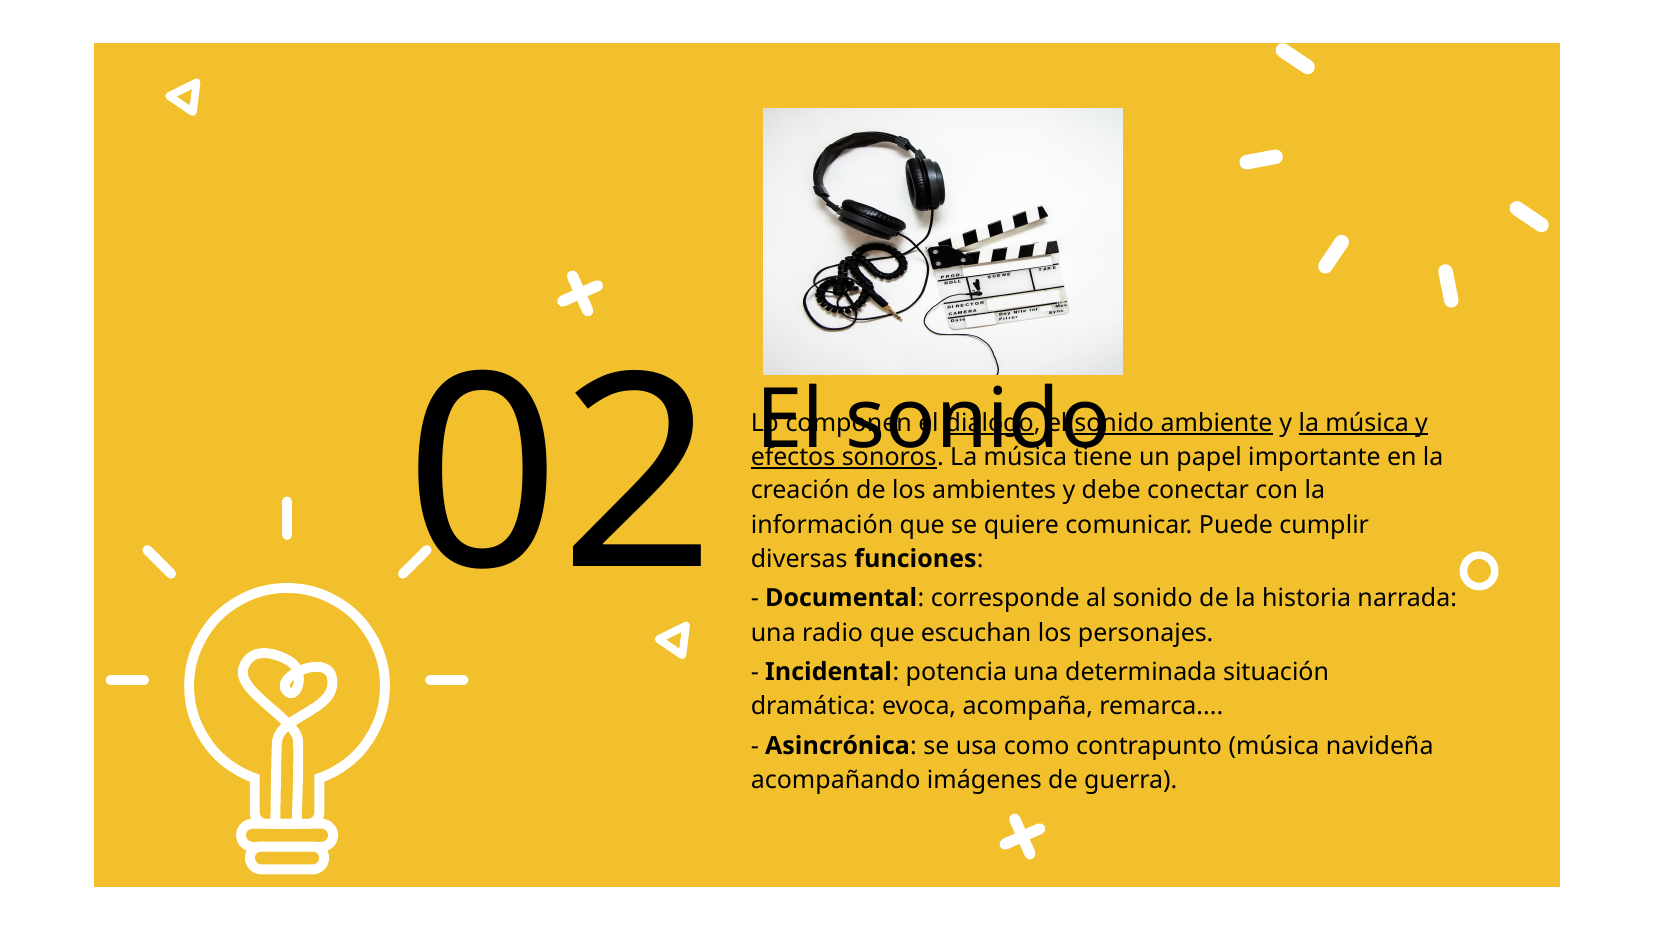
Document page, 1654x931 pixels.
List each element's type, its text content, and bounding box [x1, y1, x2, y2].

picture [763, 108, 1123, 375]
title El sonido [756, 358, 1477, 473]
text_box Lo componen el diálogo, el sonido ambiente y la música y efectos sonoros. La música tiene un papel importante en la creación de los ambientes y debe conectar con la información que se quiere comunicar. Puede cumplir diversas funciones: - Documental: corresponde al sonido de la historia narrada: una radio que escuchan los personajes. - Incidental: potencia una determinada situación dramática: evoca, acompaña, remarca.... - Asincrónica: se usa como contrapunto (música navideña acompañando imágenes de guerra). [750, 442, 1460, 798]
title 02 [405, 276, 751, 646]
